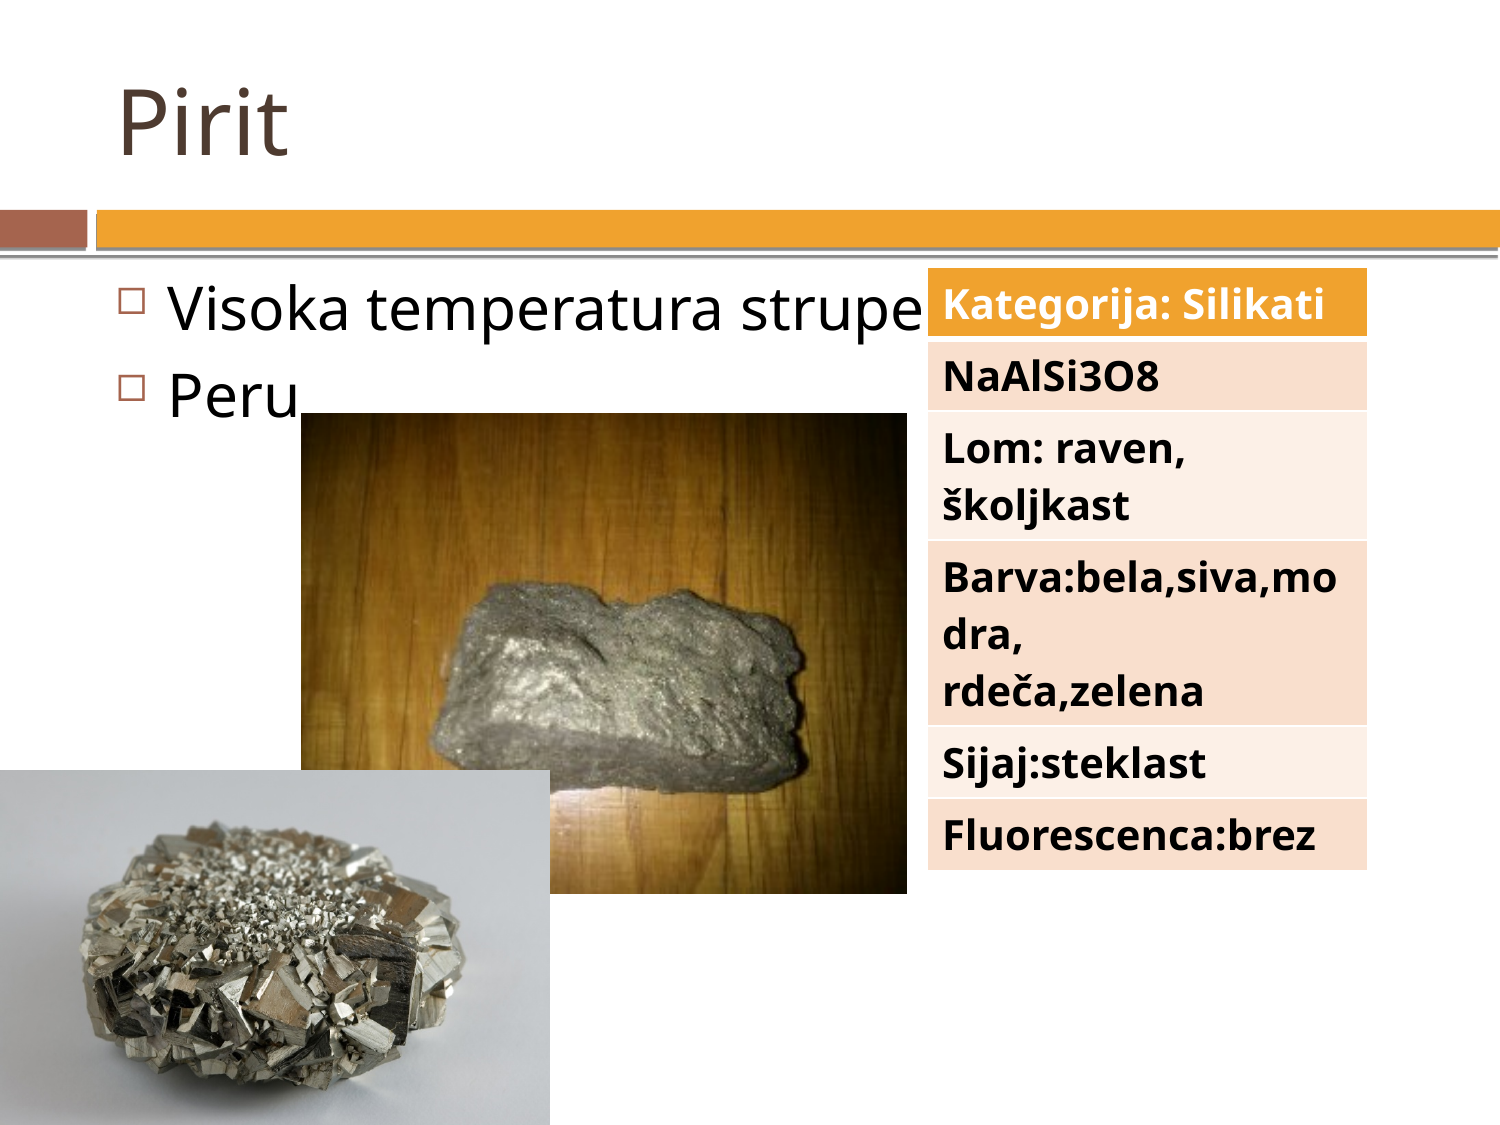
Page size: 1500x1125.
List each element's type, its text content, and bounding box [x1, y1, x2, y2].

table_cell Fluorescenca:brez [928, 799, 1367, 870]
title Pirit [100, 37, 1438, 200]
table_cell Barva:bela,siva,modra, rdeča,zelena [928, 541, 1367, 725]
picture [0, 413, 907, 1125]
table_cell NaAlSi3O8 [928, 342, 1367, 410]
table_header Kategorija: Silikati [928, 268, 1367, 336]
list Visoka temperatura strupen Peru [100, 262, 1438, 1000]
table_cell Lom: raven, školjkast [928, 412, 1367, 539]
table_cell Sijaj:steklast [928, 727, 1367, 797]
